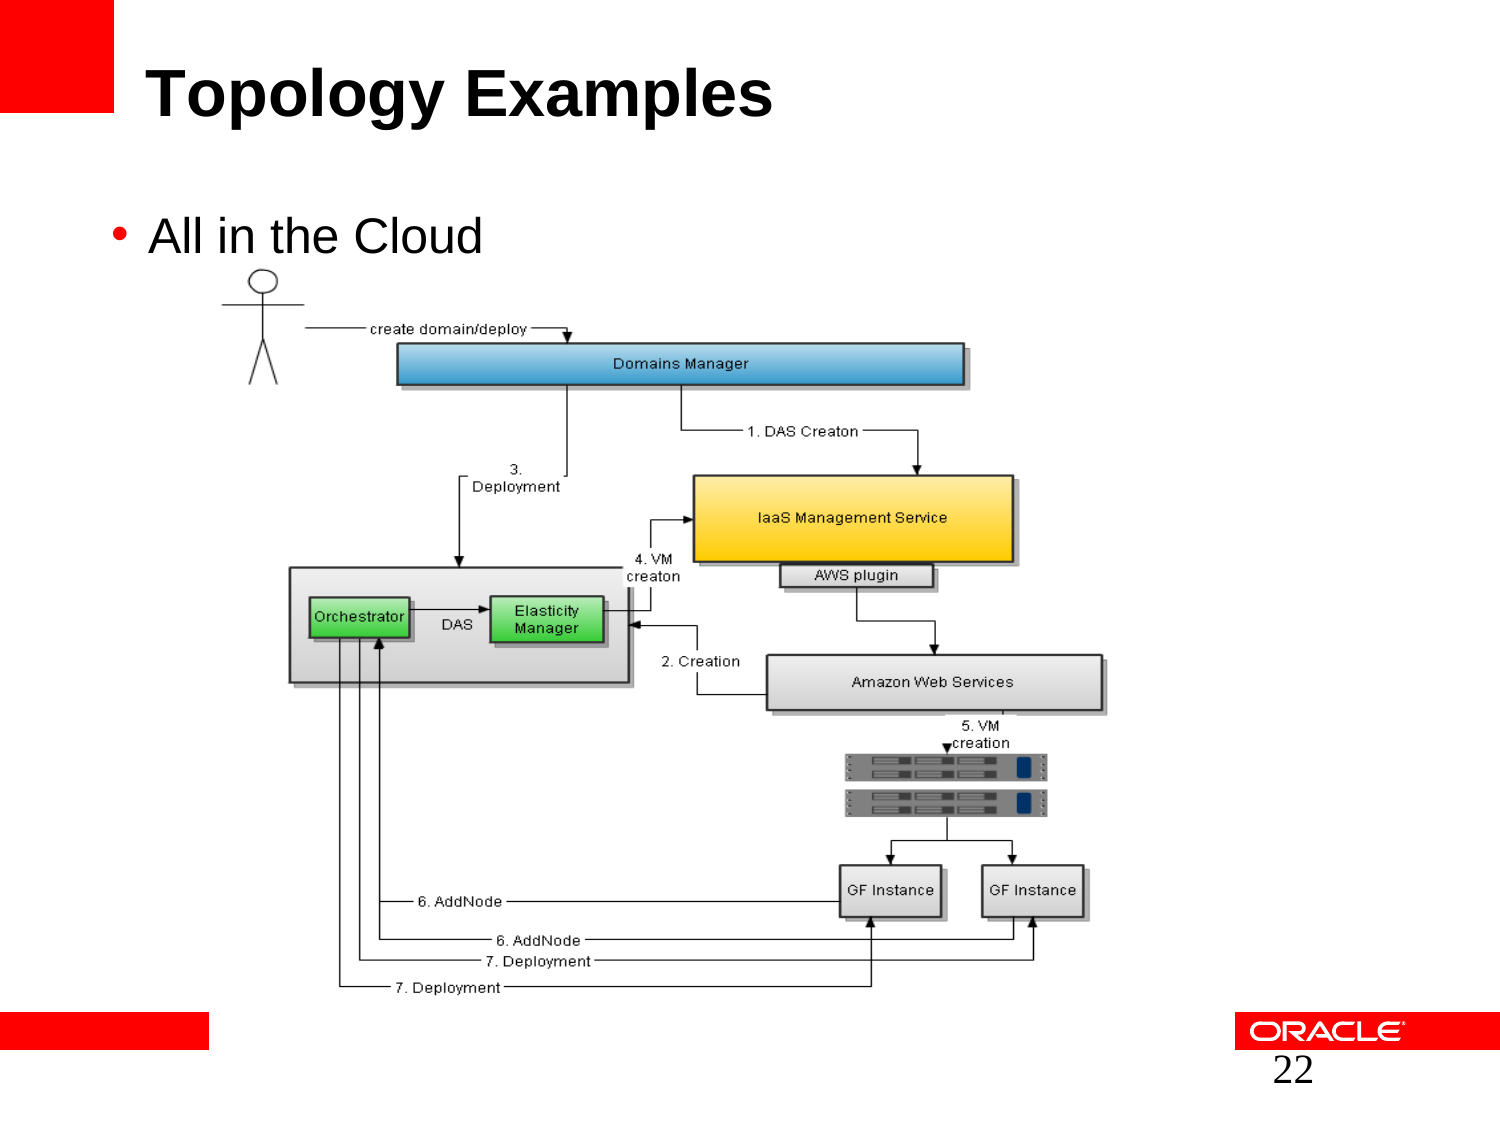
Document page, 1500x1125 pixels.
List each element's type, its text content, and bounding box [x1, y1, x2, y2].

title Topology Examples [145, 49, 1390, 205]
list All in the Cloud [110, 203, 1348, 901]
picture [0, 0, 114, 113]
picture [0, 901, 1500, 1101]
